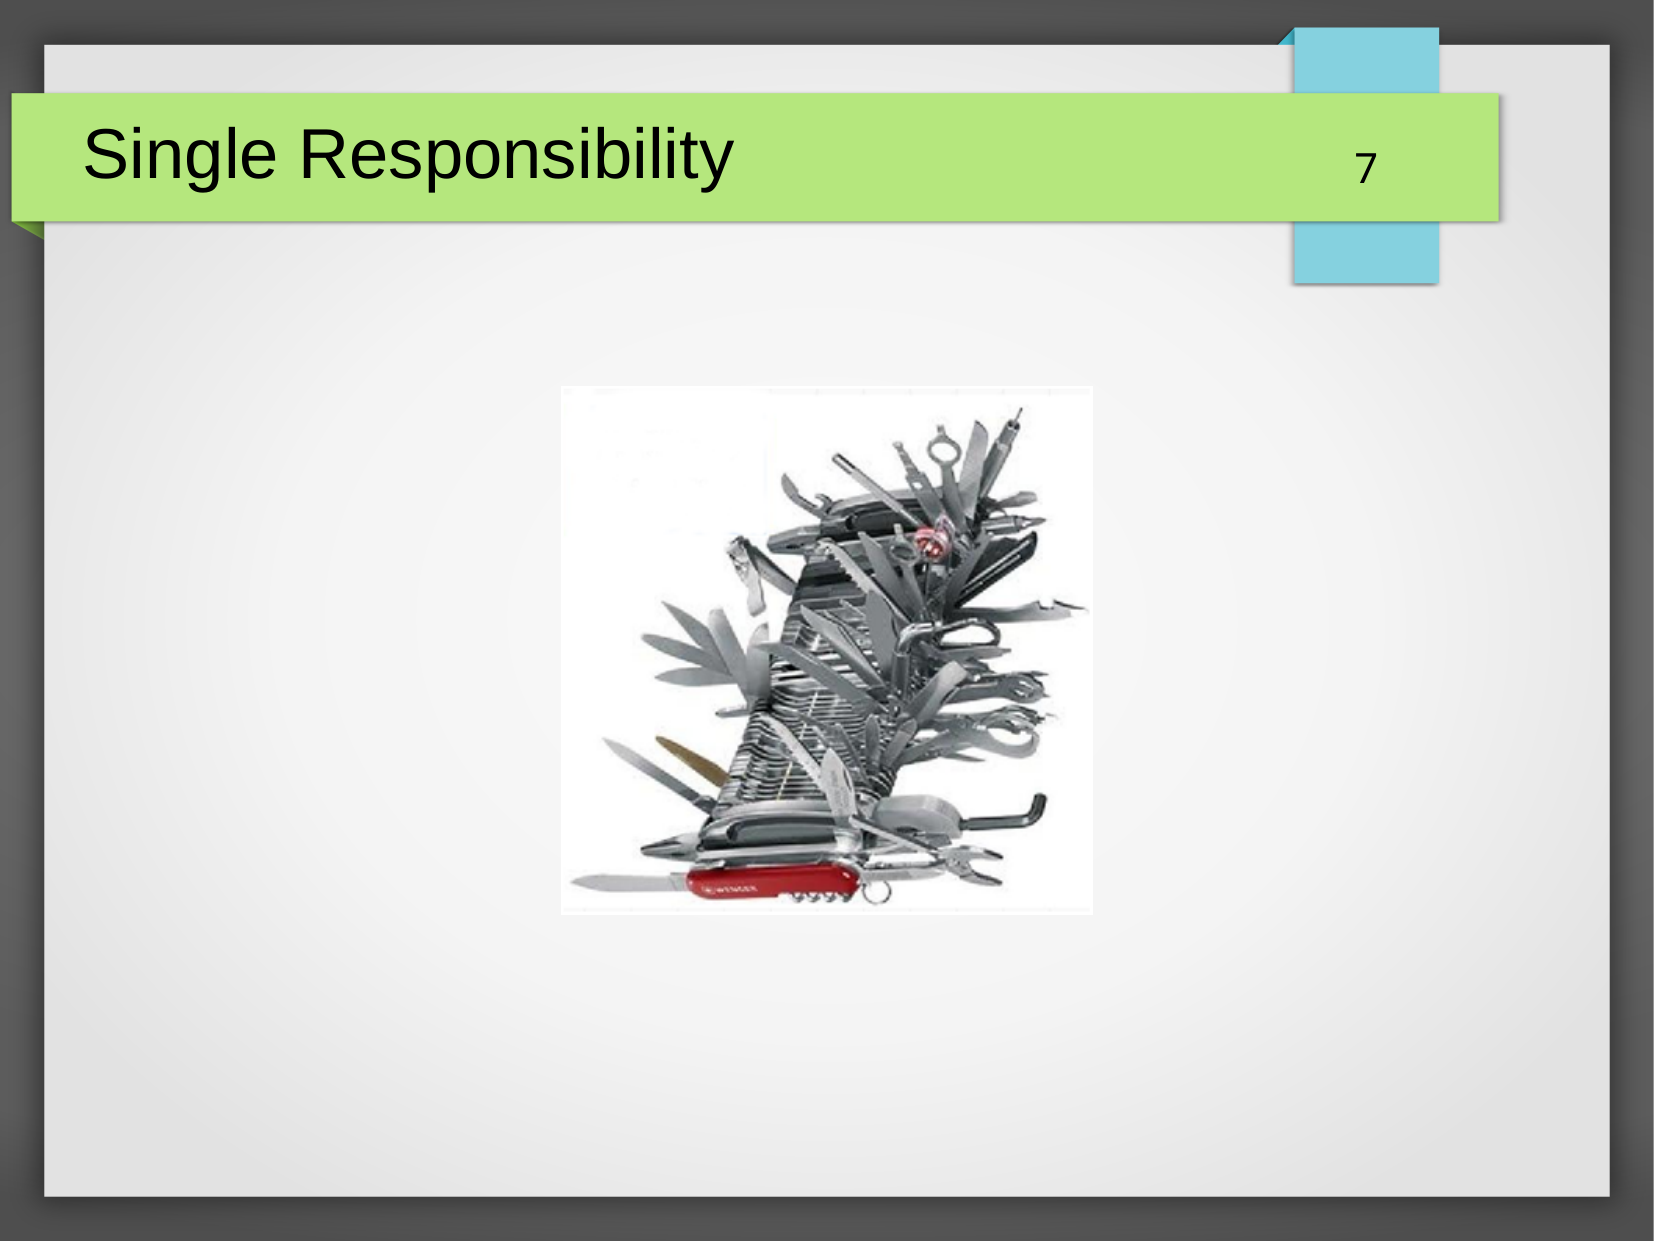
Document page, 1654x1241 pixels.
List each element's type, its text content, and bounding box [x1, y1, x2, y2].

text_box <number> [1254, 131, 1479, 207]
title Single Responsibility [82, 94, 1264, 213]
picture [0, 0, 1654, 1241]
